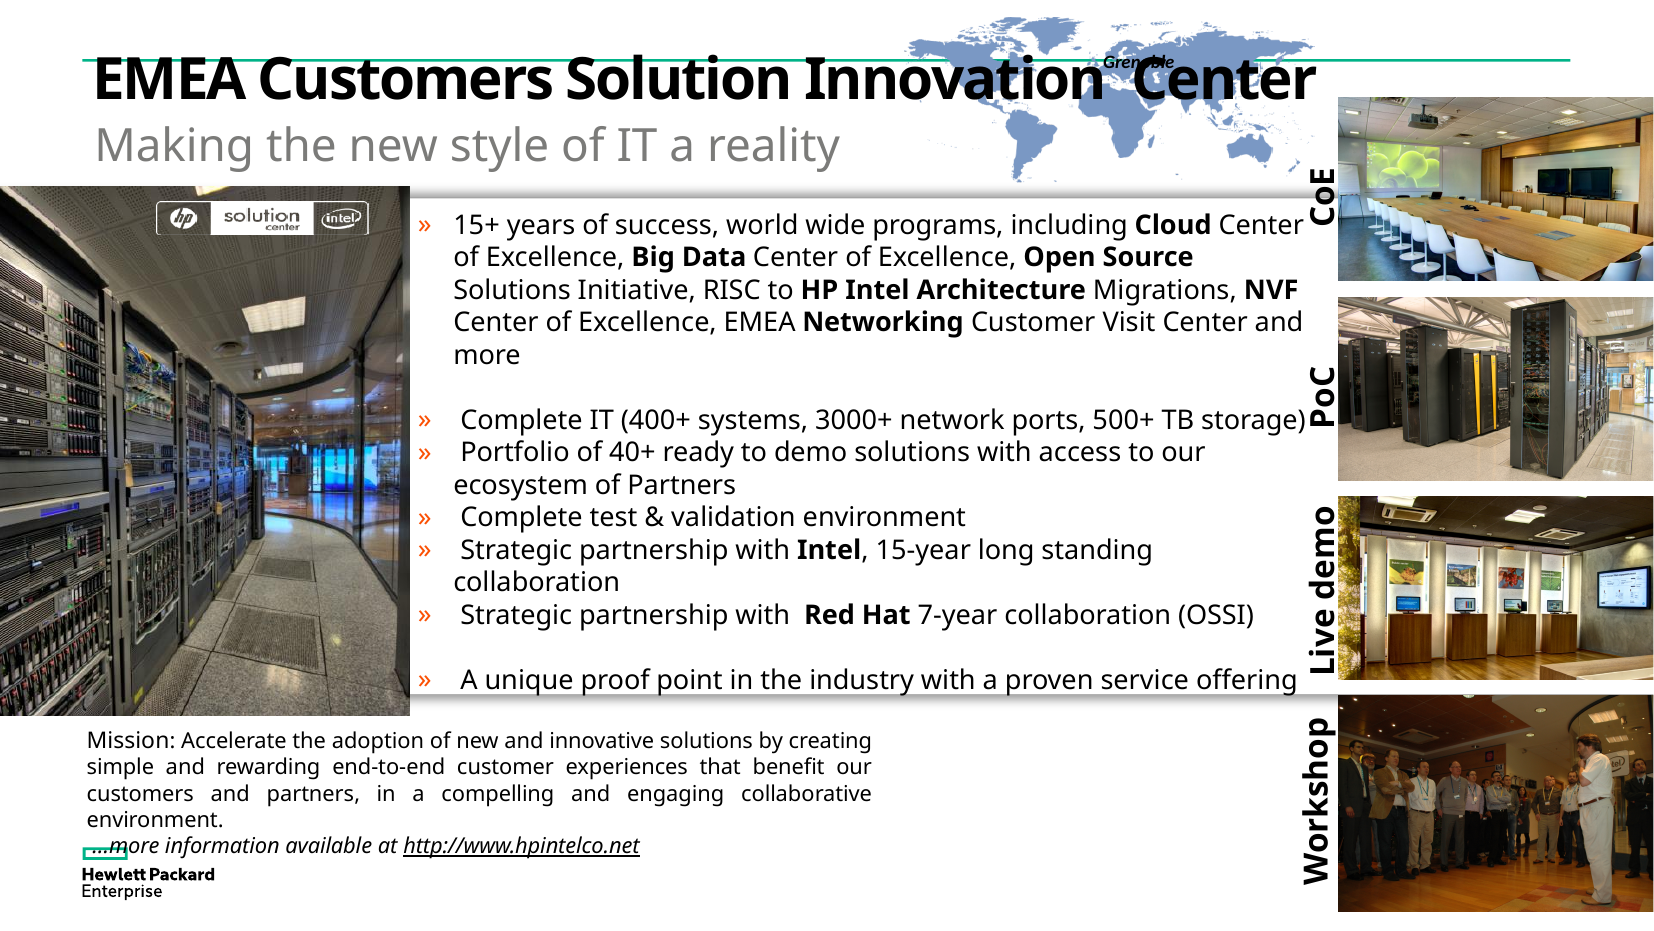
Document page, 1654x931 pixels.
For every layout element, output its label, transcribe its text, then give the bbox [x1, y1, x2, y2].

text_box Mission: Accelerate the adoption of new and innovative solutions by creating simple and rewarding end-to-end customer experiences that benefit our customers and partners, in a compelling and engaging collaborative environment. …more information available at http://www.hpintelco.net [73, 718, 887, 869]
title EMEA Customers Solution Innovation Center [92, 49, 1623, 124]
text_box Workshop [1284, 709, 1348, 900]
picture [904, 17, 1315, 49]
text_box PoC [1291, 353, 1354, 445]
text_box Grenoble [1089, 42, 1244, 49]
text_box 15+ years of success, world wide programs, including Cloud Center of Excellence, Big Data Center of Excellence, Open Source Solutions Initiative, RISC to HP Intel Architecture Migrations, NVF Center of Excellence, EMEA Networking Customer Visit Center and more Complete IT (400+ systems, 3000+ network ports, 500+ TB storage) Portfolio of 40+ ready to demo solutions with access to our ecosystem of Partners Complete test & validation environment Strategic partnership with Intel, 15-year long standing collaboration Strategic partnership with Red Hat 7-year collaboration (OSSI) A unique proof point in the industry with a proven service offering [410, 200, 1322, 702]
subtitle Making the new style of IT a reality [79, 108, 904, 176]
text_box CoE [1291, 152, 1354, 243]
picture [0, 97, 1654, 912]
text_box Live demo [1291, 499, 1354, 692]
